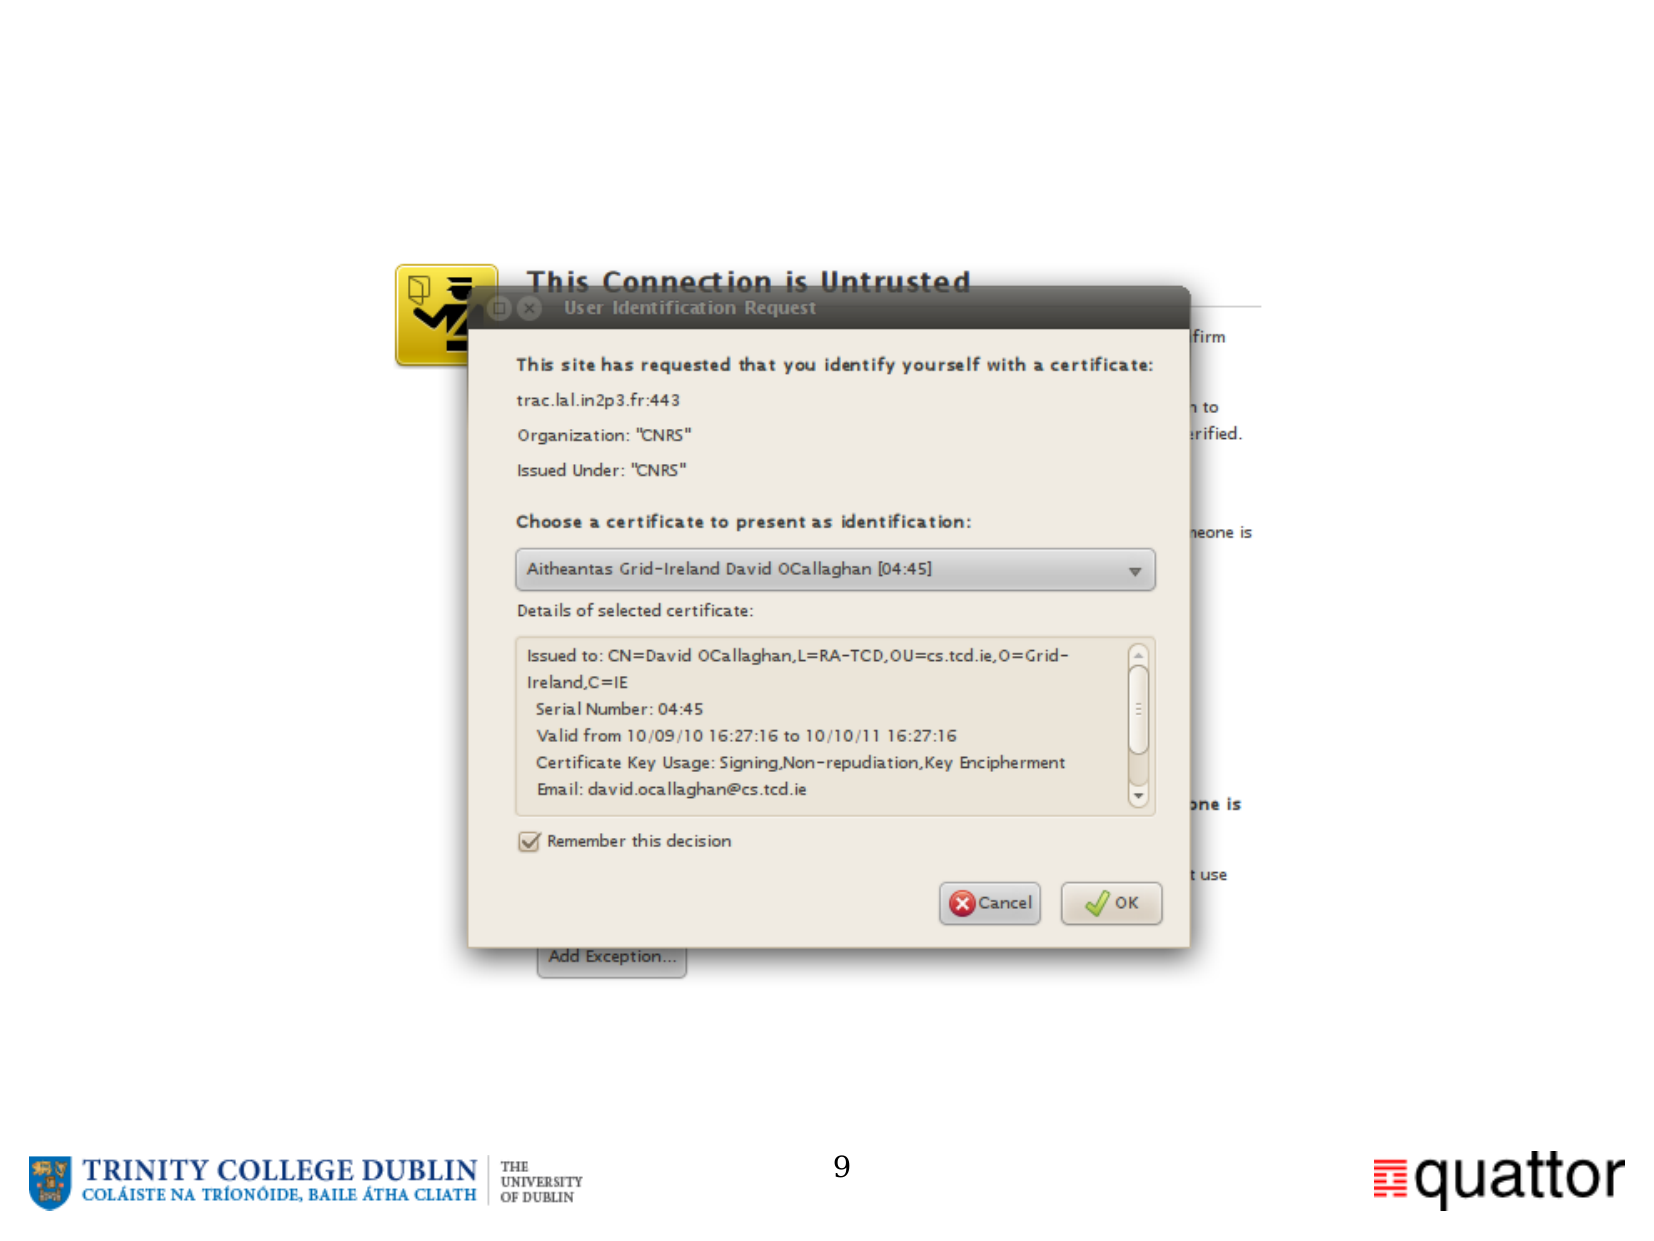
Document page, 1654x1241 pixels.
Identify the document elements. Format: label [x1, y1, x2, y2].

picture [29, 1155, 588, 1211]
picture [1374, 1151, 1625, 1211]
picture [382, 246, 1285, 1004]
